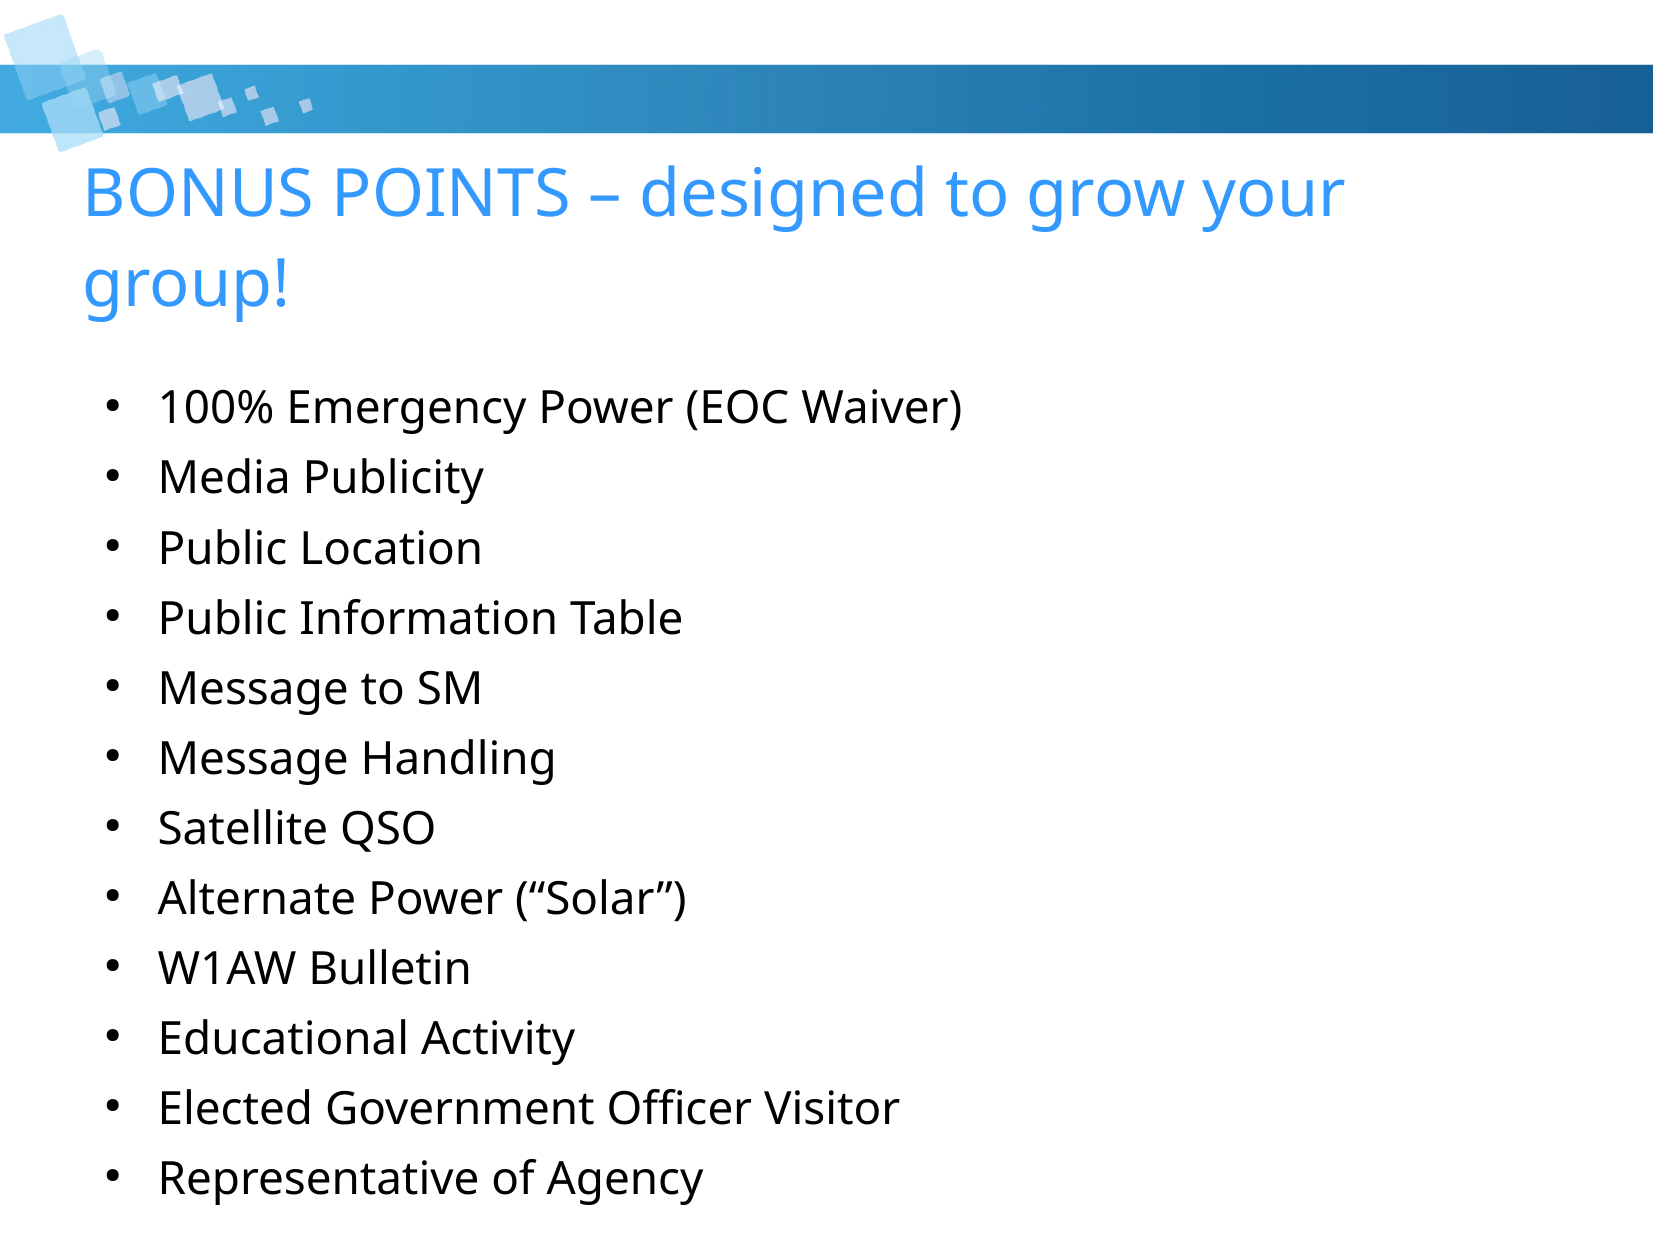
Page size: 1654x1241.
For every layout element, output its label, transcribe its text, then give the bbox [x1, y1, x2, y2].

list 100% Emergency Power (EOC Waiver) Media Publicity Public Location Public Information Table Message to SM Message Handling Satellite QSO Alternate Power (“Solar”) W1AW Bulletin Educational Activity Elected Government Officer Visitor Representative of Agency [86, 375, 1576, 1148]
picture [0, 0, 1653, 1238]
title BONUS POINTS – designed to grow your group! [82, 132, 1571, 340]
